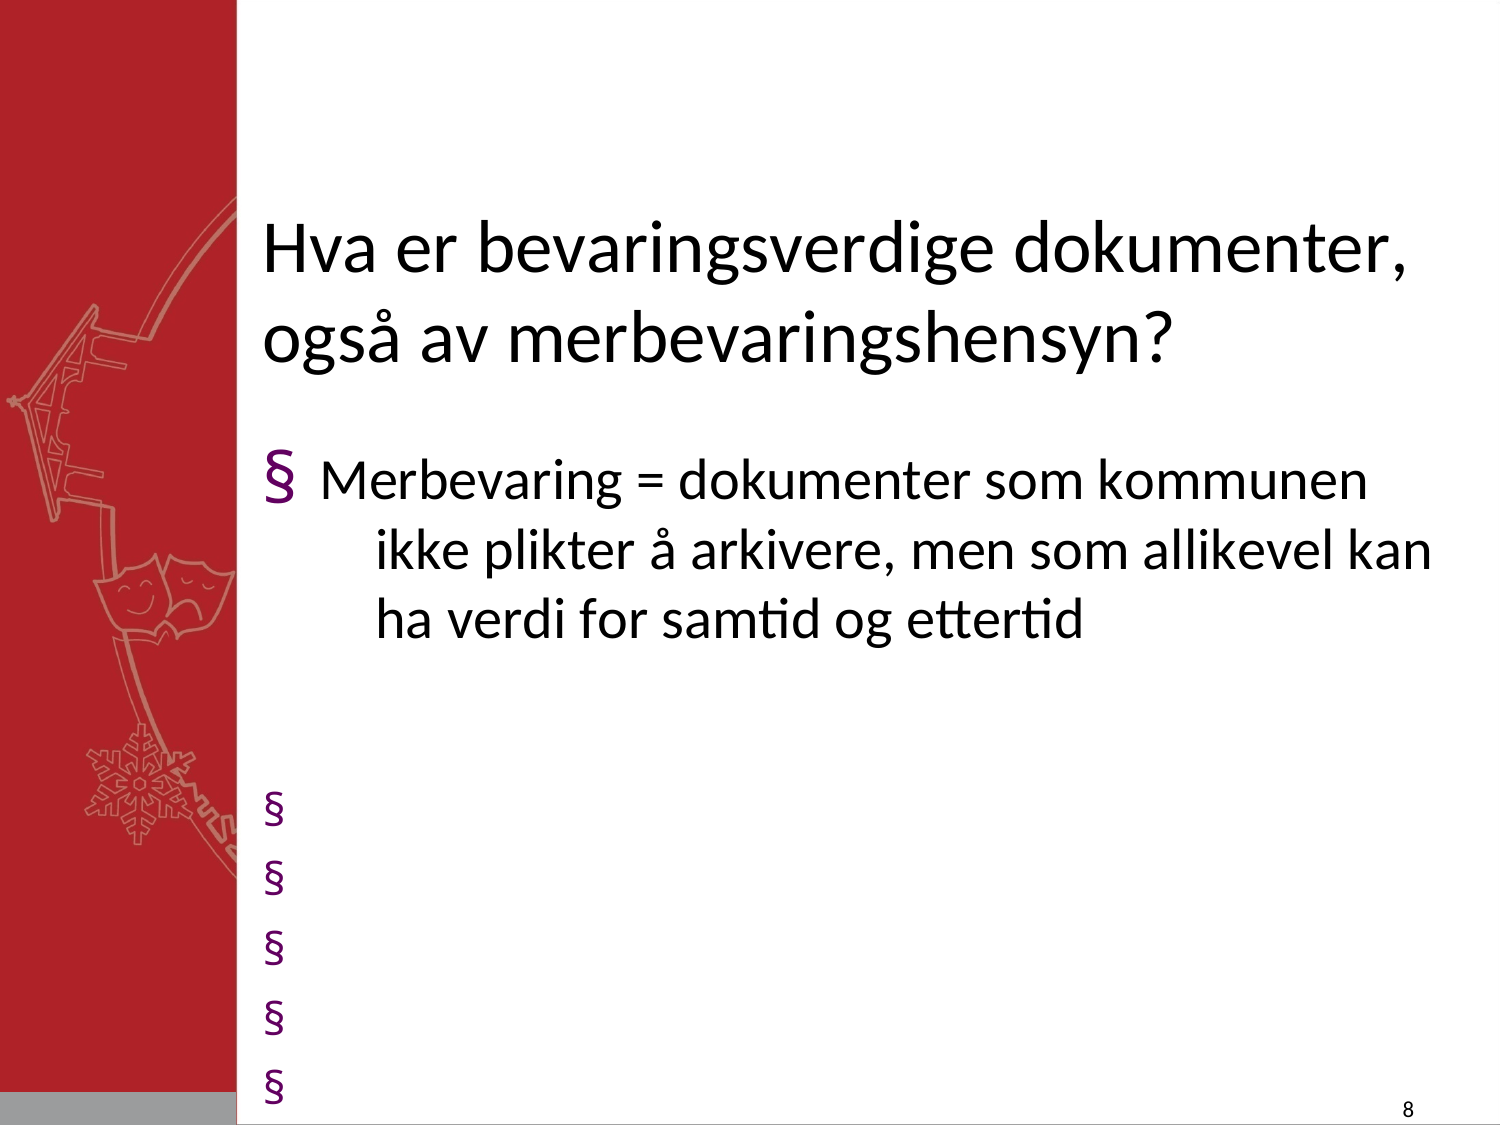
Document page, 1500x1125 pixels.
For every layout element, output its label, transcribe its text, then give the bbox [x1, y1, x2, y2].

text_box [1387, 1086, 1489, 1120]
title Hva er bevaringsverdige dokumenter, også av merbevaringshensyn? [262, 79, 1477, 279]
list Merbevaring = dokumenter som kommunen ikke plikter å arkivere, men som allikevel kan ha verdi for samtid og ettertid [247, 433, 1477, 1070]
